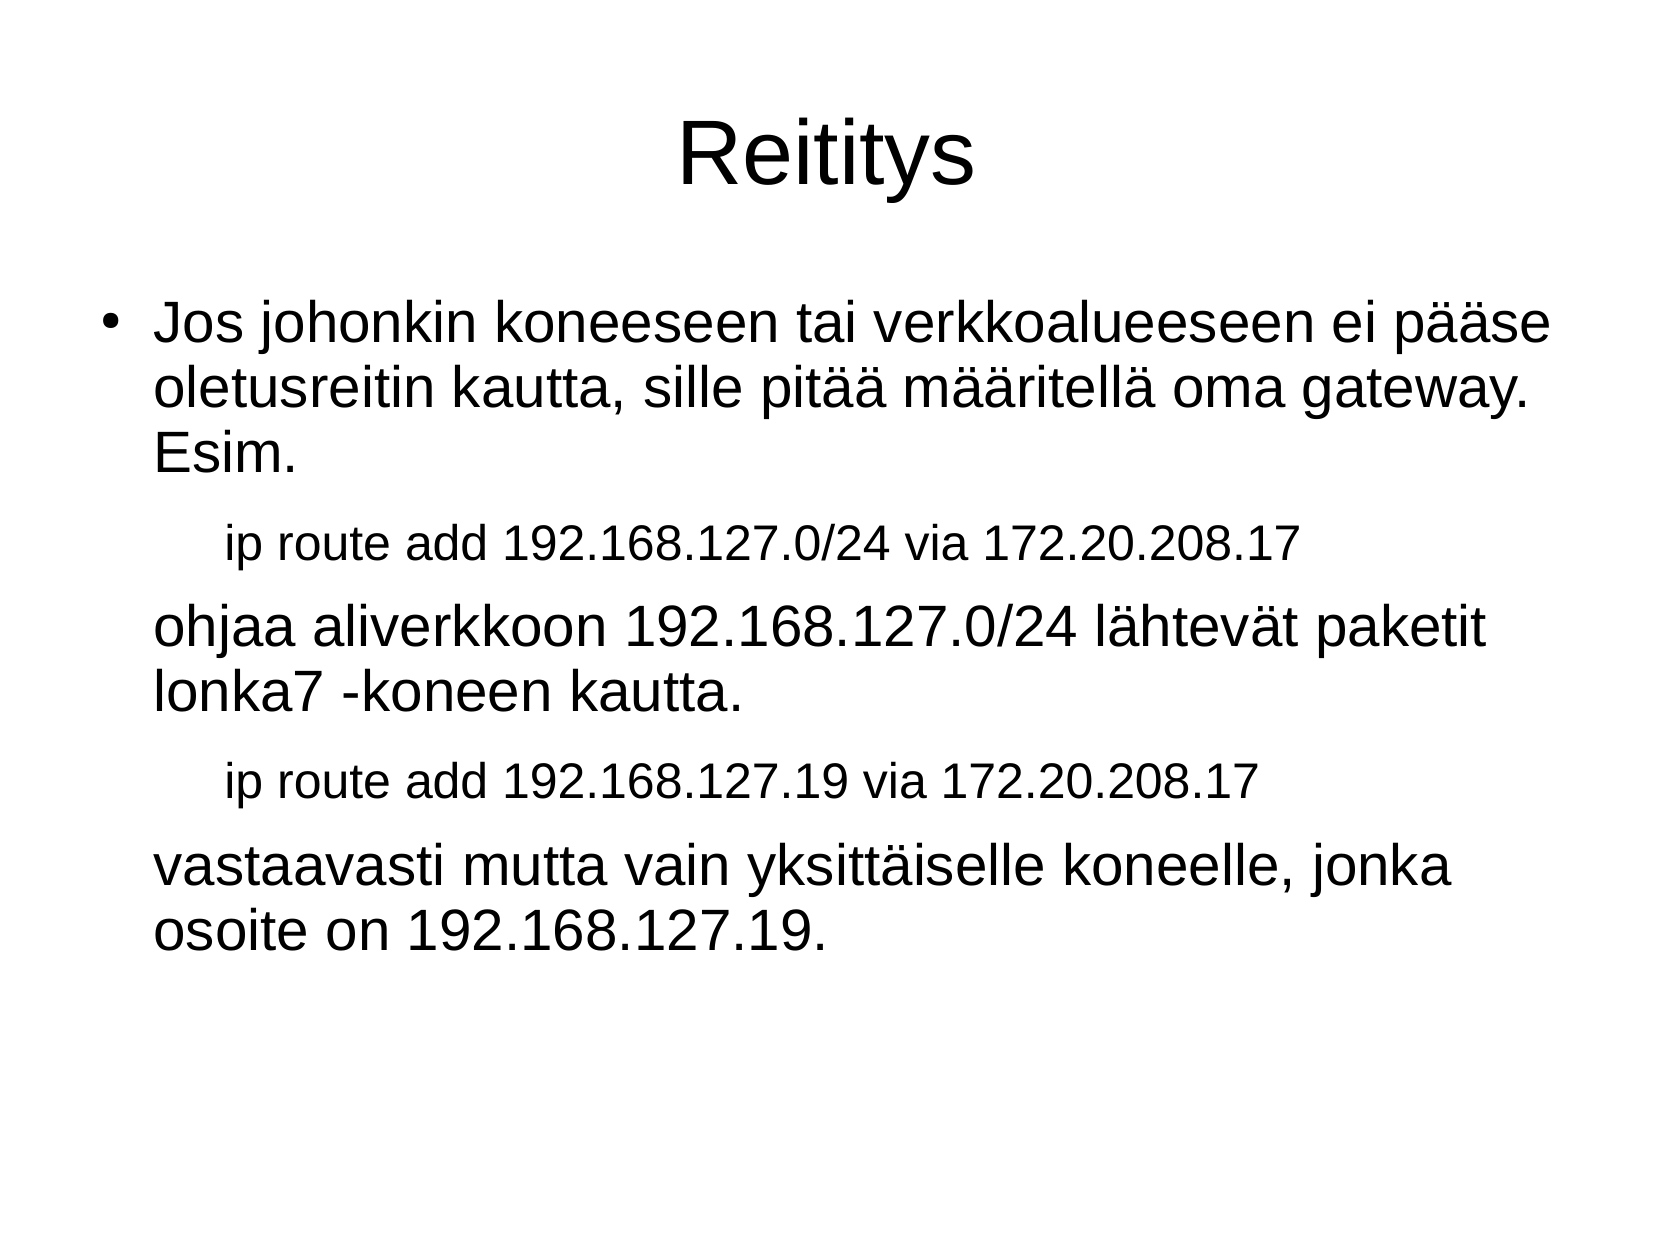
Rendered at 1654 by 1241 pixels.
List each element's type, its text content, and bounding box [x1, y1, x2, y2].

list Jos johonkin koneeseen tai verkkoalueeseen ei pääse oletusreitin kautta, sille pitää määritellä oma gateway. Esim. ip route add 192.168.127.0/24 via 172.20.208.17 ohjaa aliverkkoon 192.168.127.0/24 lähtevät paketit lonka7 -koneen kautta. ip route add 192.168.127.19 via 172.20.208.17 vastaavasti mutta vain yksittäiselle koneelle, jonka osoite on 192.168.127.19. [82, 290, 1571, 1010]
title Reititys [82, 49, 1571, 257]
